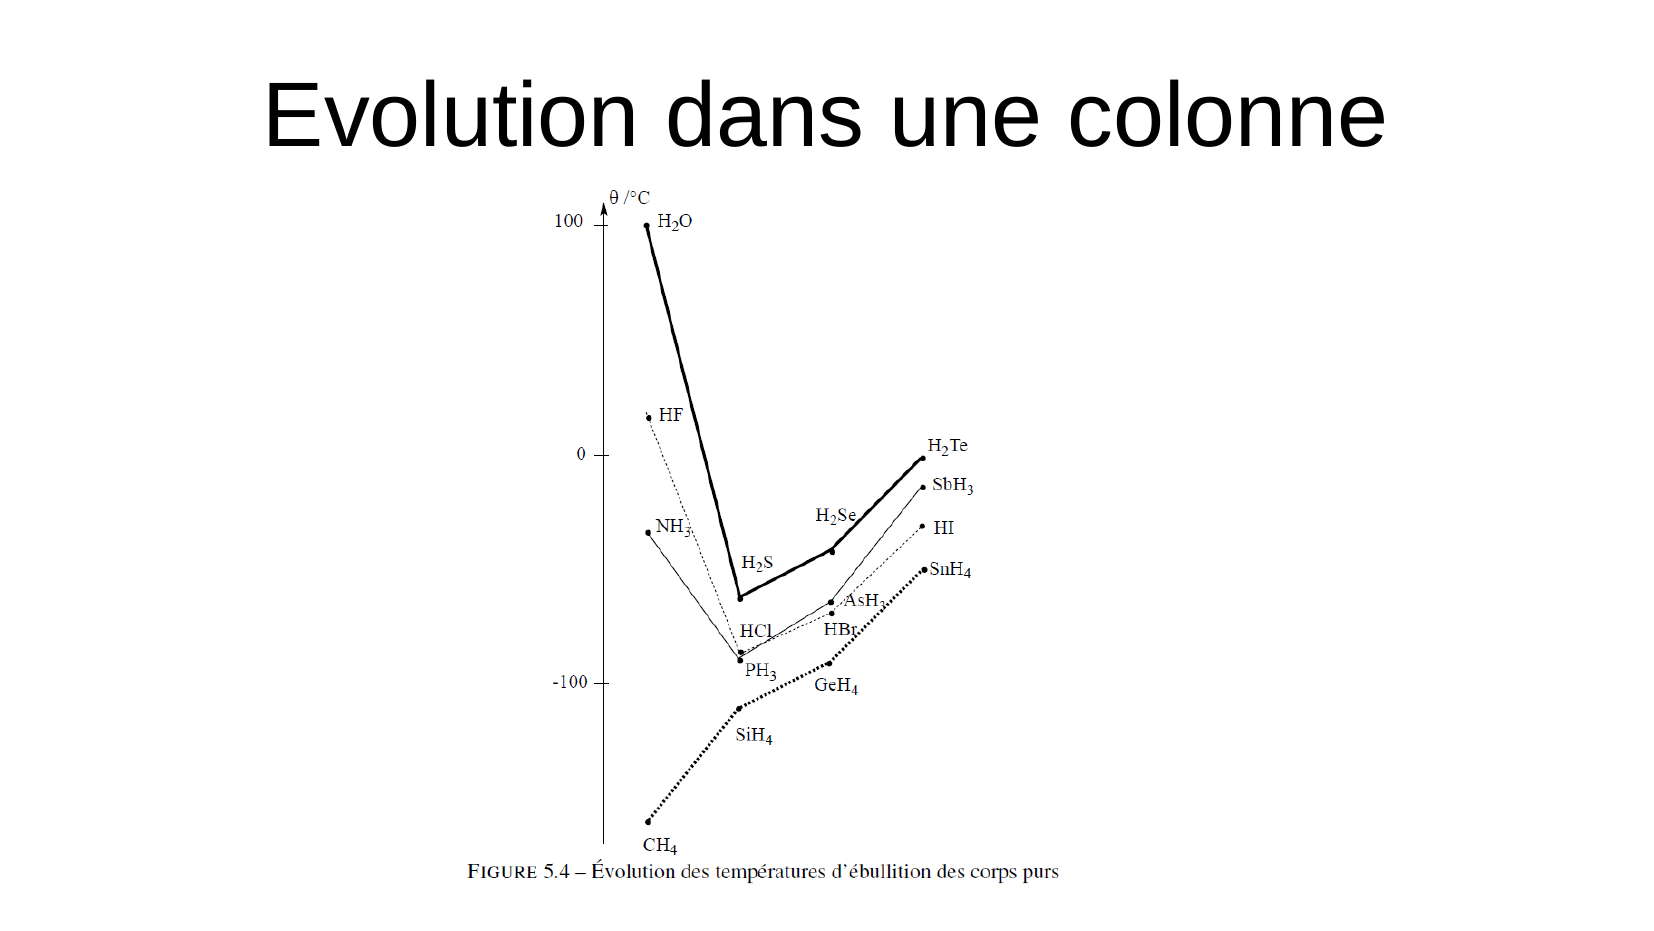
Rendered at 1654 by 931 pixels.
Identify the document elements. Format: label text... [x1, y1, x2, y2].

title Evolution dans une colonne [82, 37, 1571, 193]
picture [457, 189, 1193, 886]
